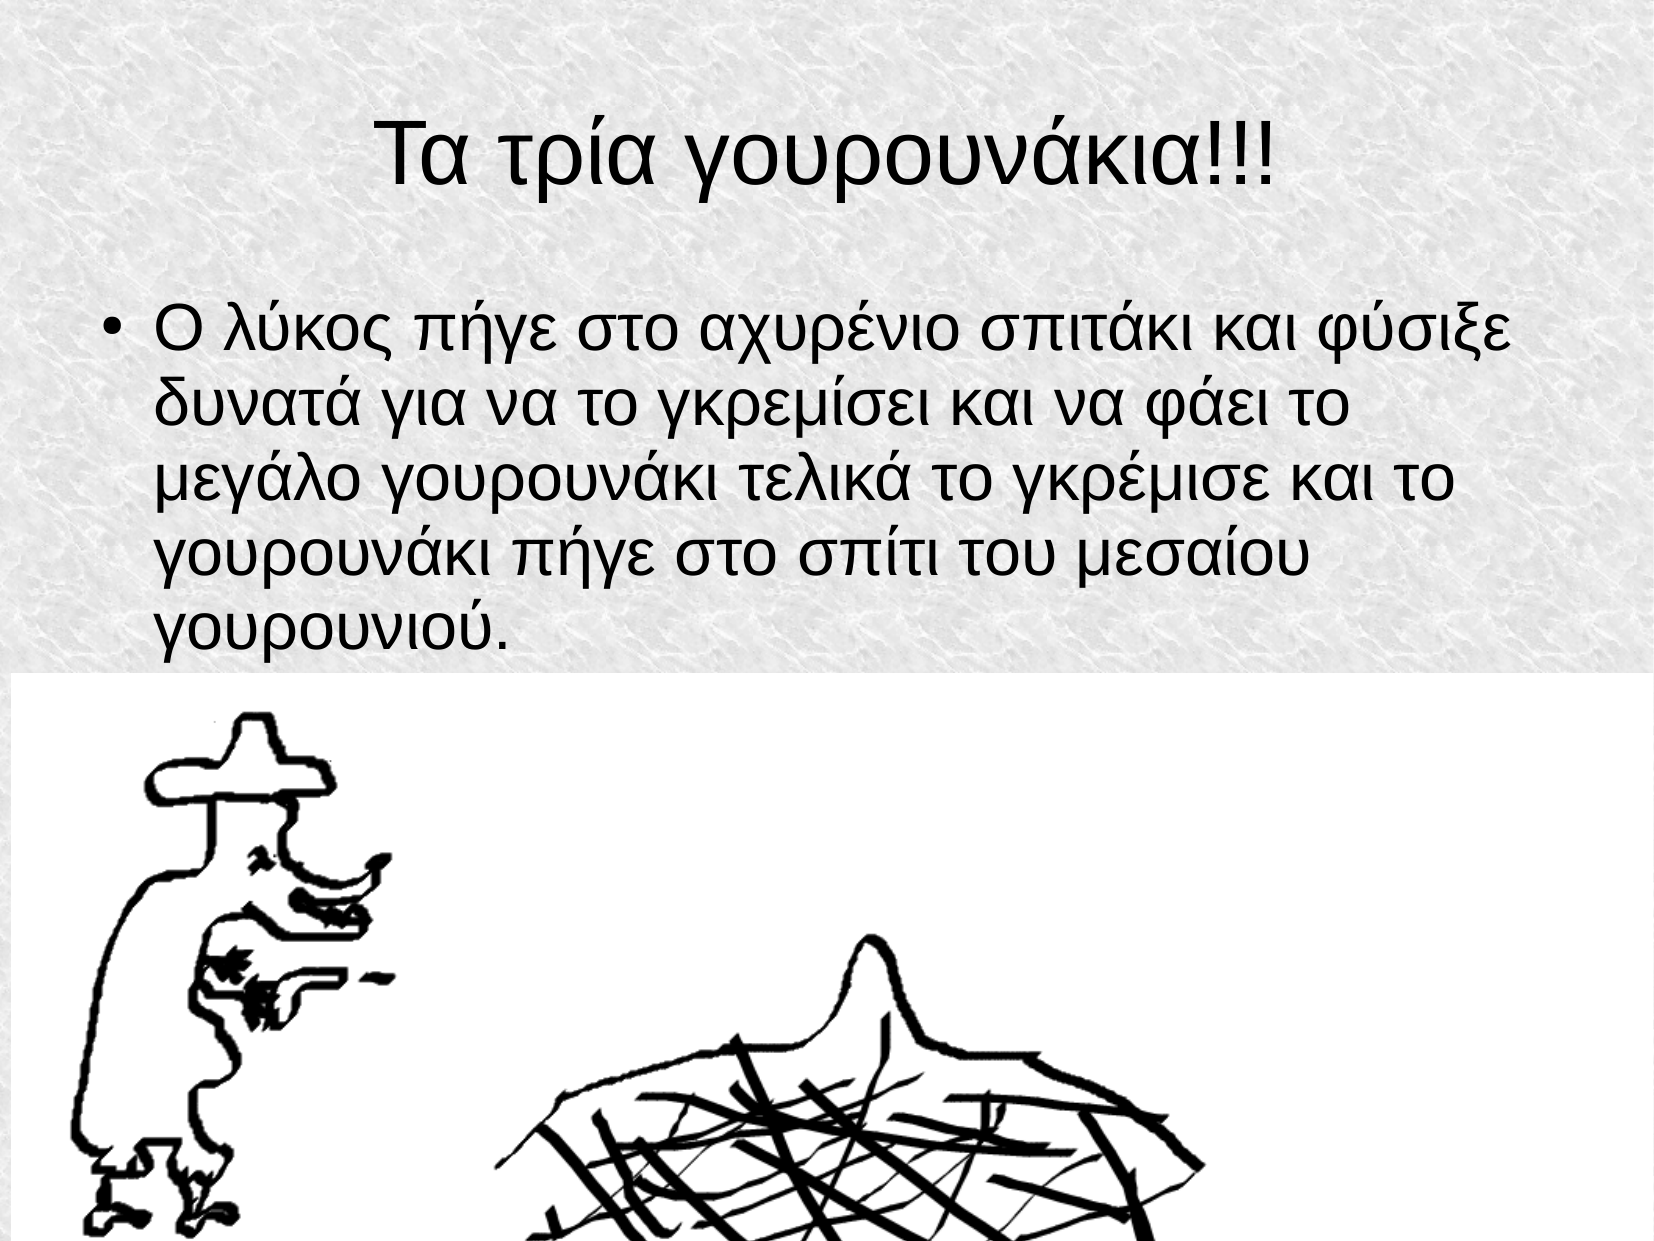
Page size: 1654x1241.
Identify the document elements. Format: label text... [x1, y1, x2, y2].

title Τα τρία γουρουνάκια!!! [82, 49, 1571, 257]
list Ο λύκος πήγε στο αχυρένιο σπιτάκι και φύσιξε δυνατά για να το γκρεμίσει και να φάει το μεγάλο γουρουνάκι τελικά το γκρέμισε και το γουρουνάκι πήγε στο σπίτι του μεσαίου γουρουνιού. [82, 290, 1538, 673]
picture [0, 0, 1654, 1241]
